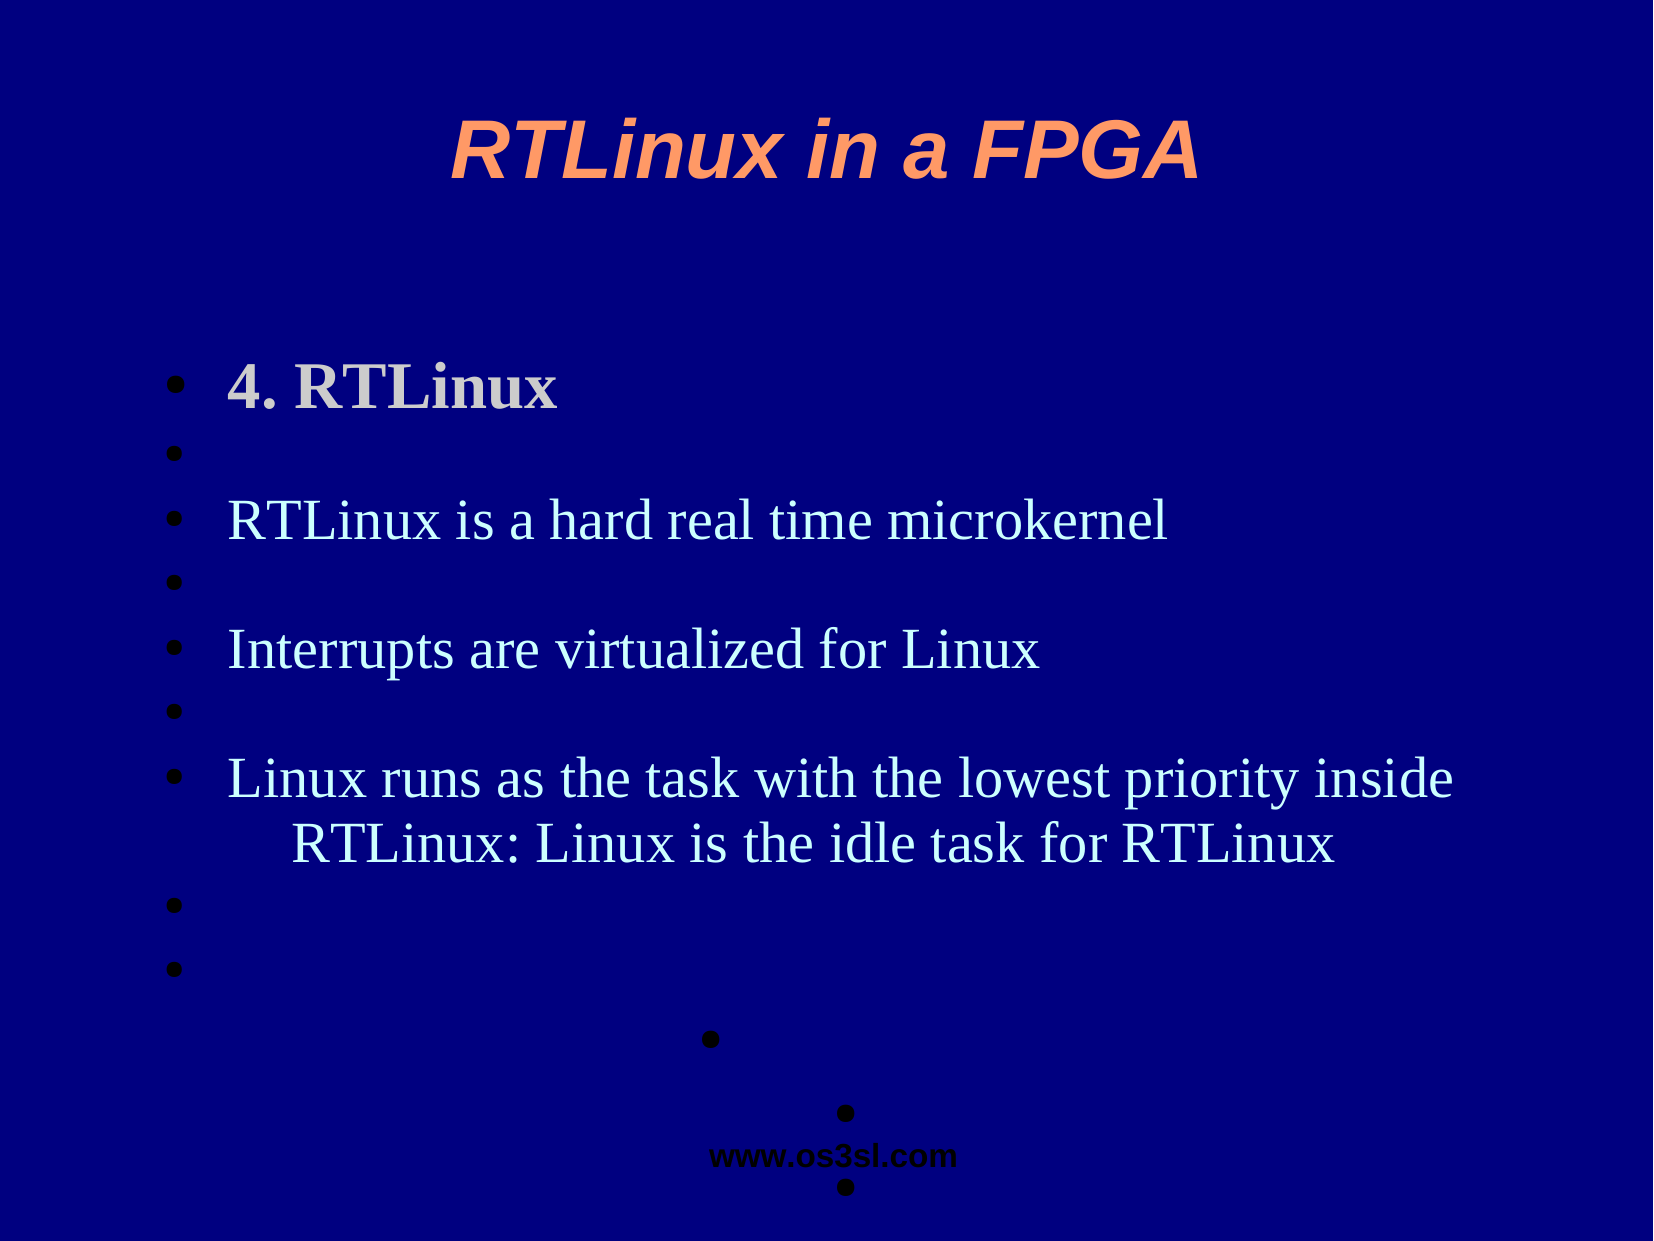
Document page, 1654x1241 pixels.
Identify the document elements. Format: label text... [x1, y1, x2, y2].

title RTLinux in a FPGA [121, 46, 1534, 254]
text_box www.os3sl.com [709, 1137, 959, 1199]
subtitle 4. RTLinux RTLinux is a hard real time microkernel Interrupts are virtualized for Linux Linux runs as the task with the lowest priority inside RTLinux: Linux is the idle task for RTLinux [150, 300, 1589, 1241]
